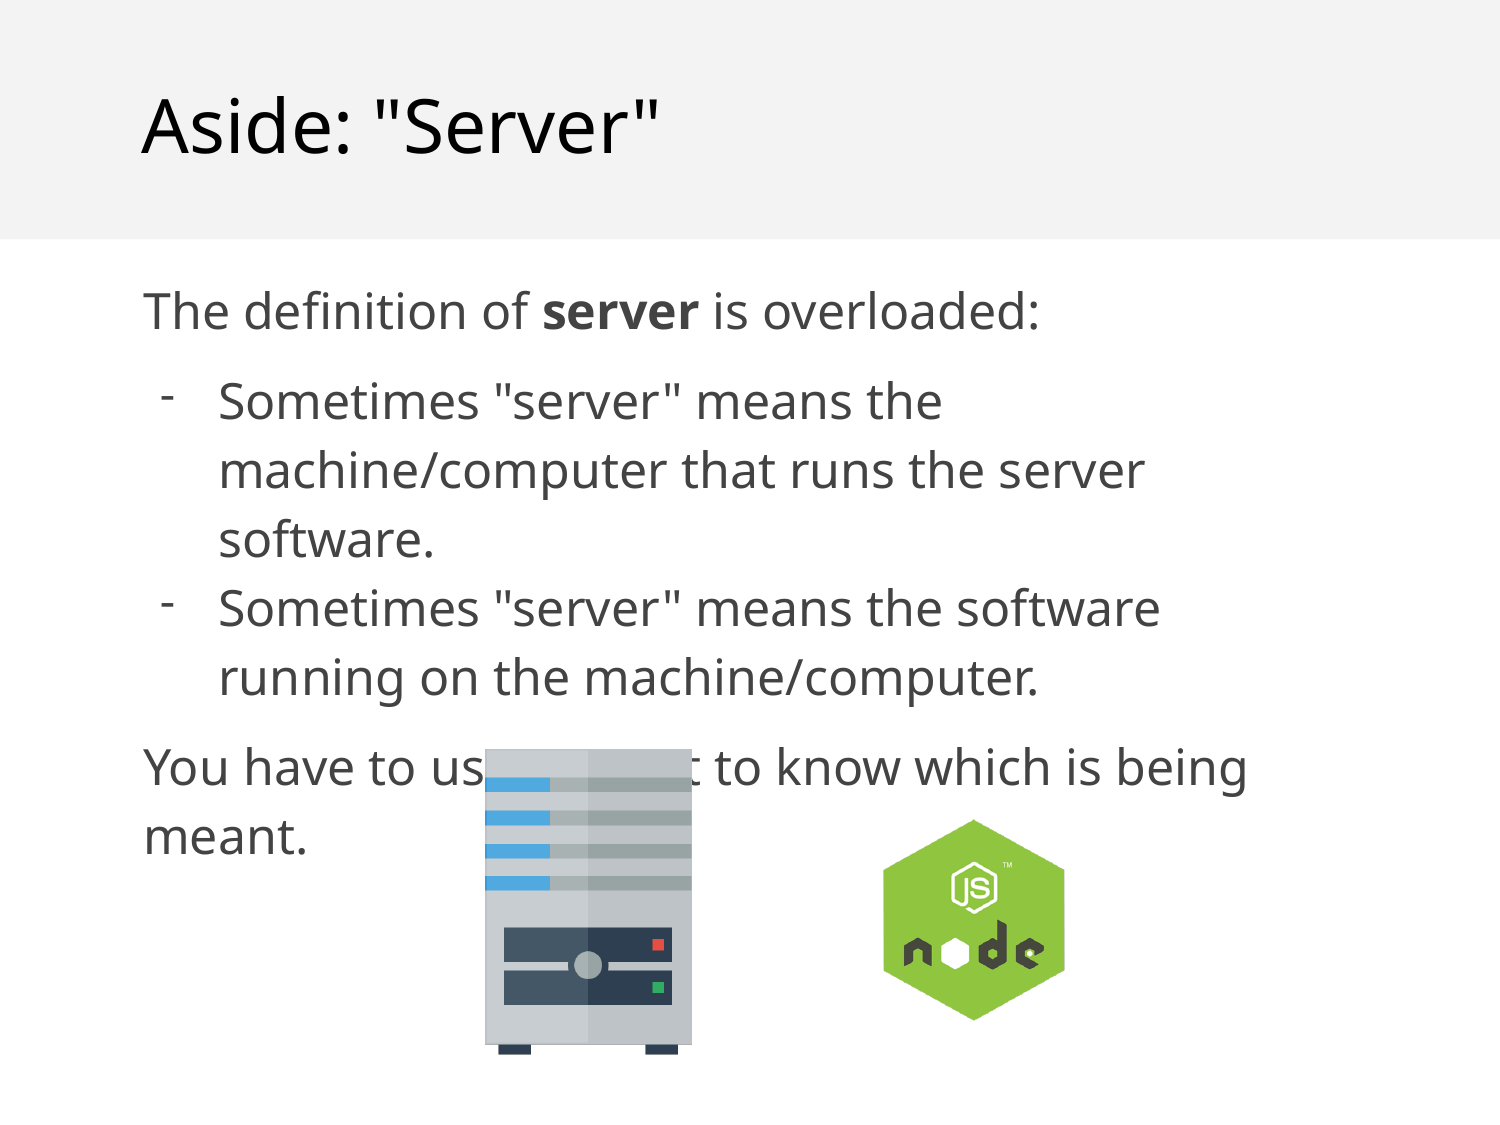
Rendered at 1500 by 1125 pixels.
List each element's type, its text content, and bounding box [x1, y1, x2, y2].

picture [423, 742, 749, 1069]
title Aside: "Server" [126, 63, 1371, 189]
picture [869, 817, 1077, 1024]
list The definition of server is overloaded: Sometimes "server" means the machine/computer that runs the server software. Sometimes "server" means the software running on the machine/computer. You have to use context to know which is being meant. [128, 255, 1372, 1004]
